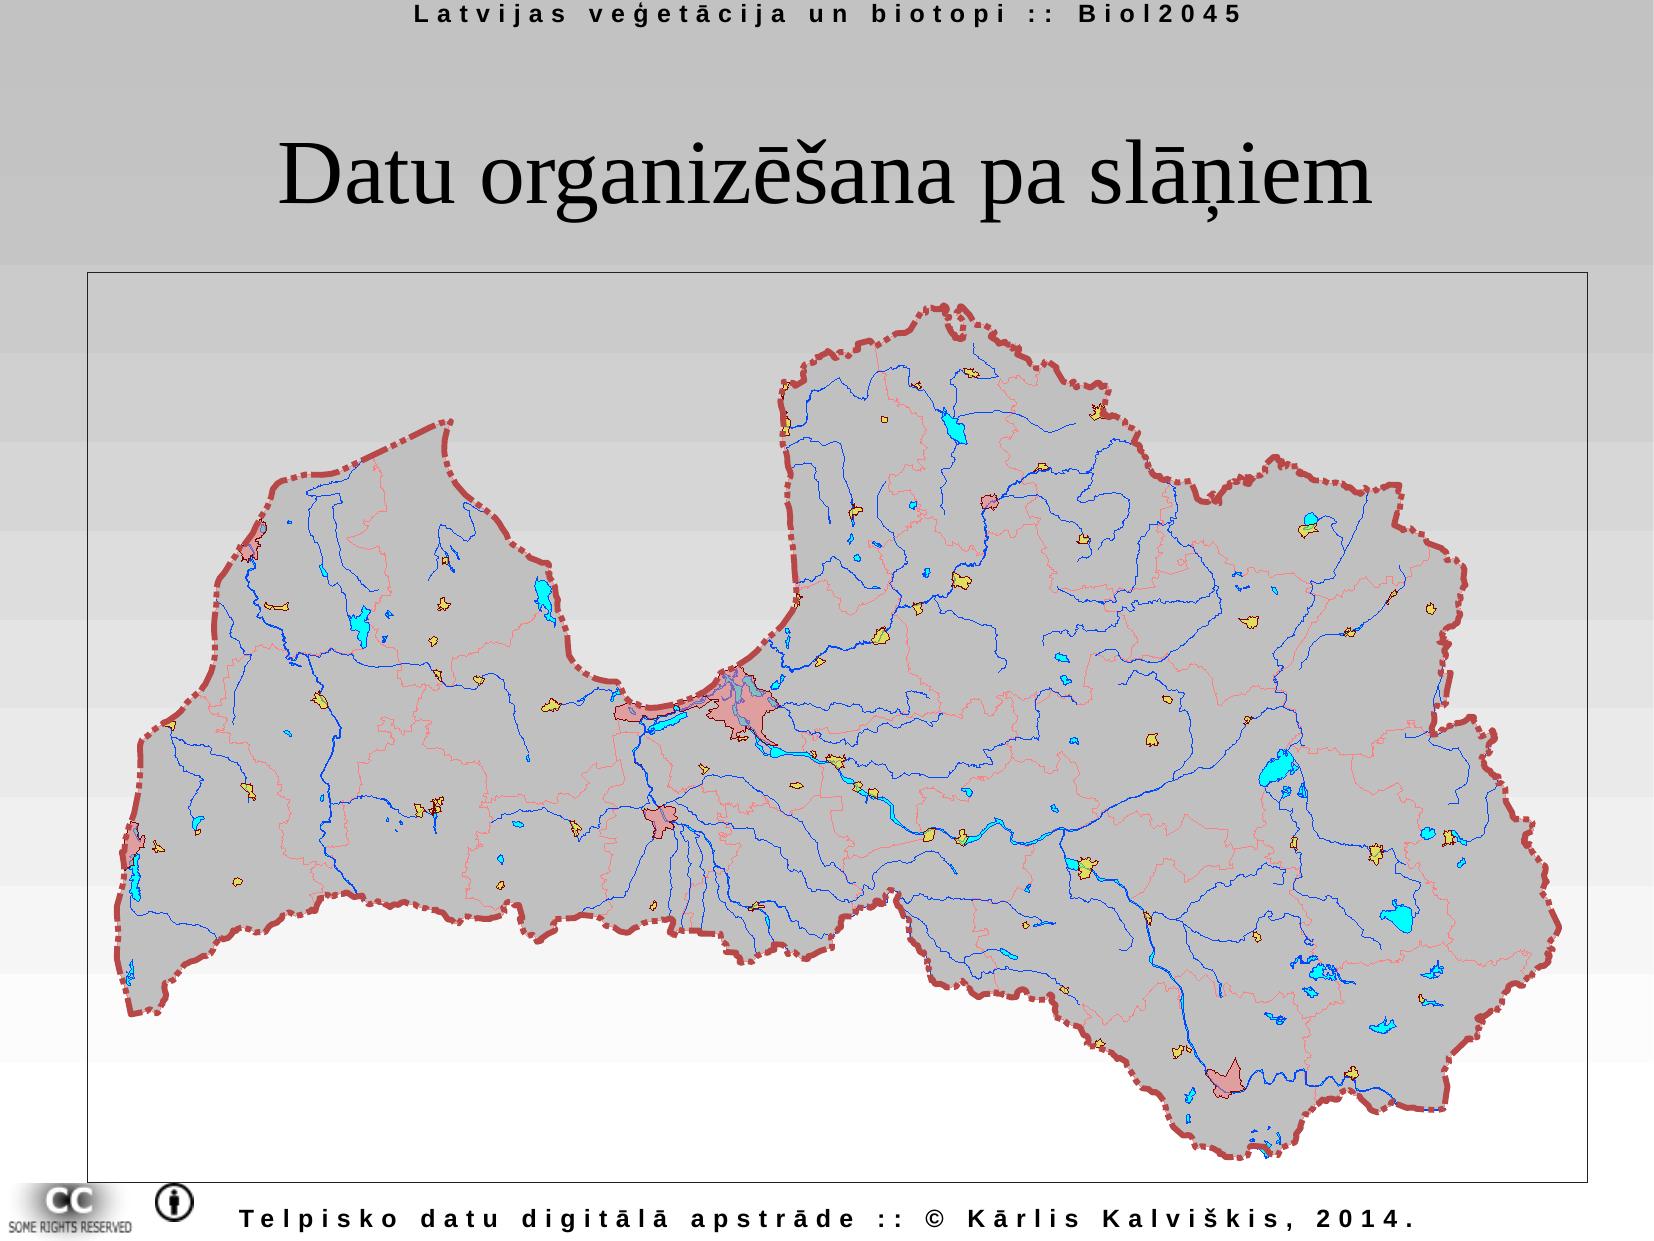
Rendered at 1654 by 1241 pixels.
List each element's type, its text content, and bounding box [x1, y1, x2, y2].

text_box [117, 307, 1556, 1157]
text_box [1260, 1150, 1269, 1159]
picture [0, 0, 1654, 1241]
title Datu organizēšana pa slāņiem [29, 49, 1625, 296]
